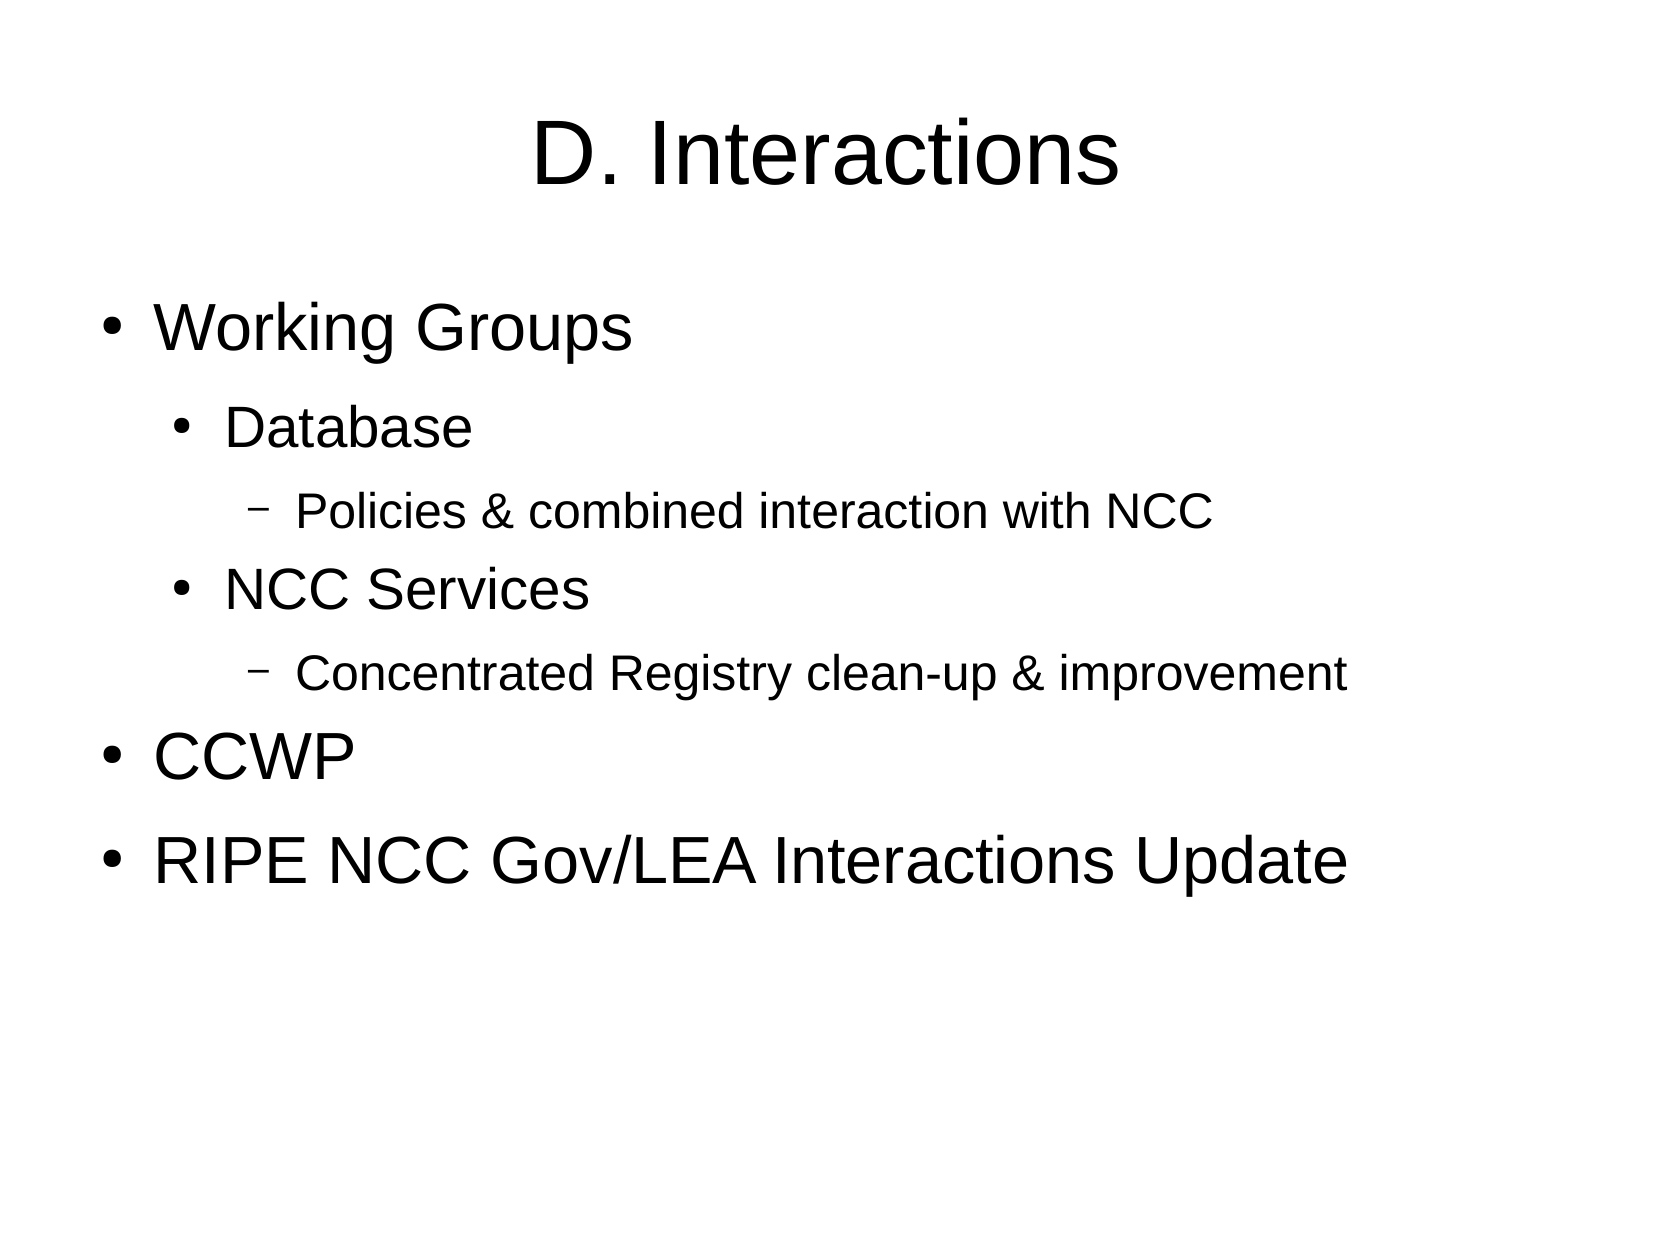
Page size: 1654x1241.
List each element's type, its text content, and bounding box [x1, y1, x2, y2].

title D. Interactions [82, 56, 1571, 250]
list Working Groups Database Policies & combined interaction with NCC NCC Services Concentrated Registry clean-up & improvement CCWP RIPE NCC Gov/LEA Interactions Update [82, 290, 1571, 1094]
